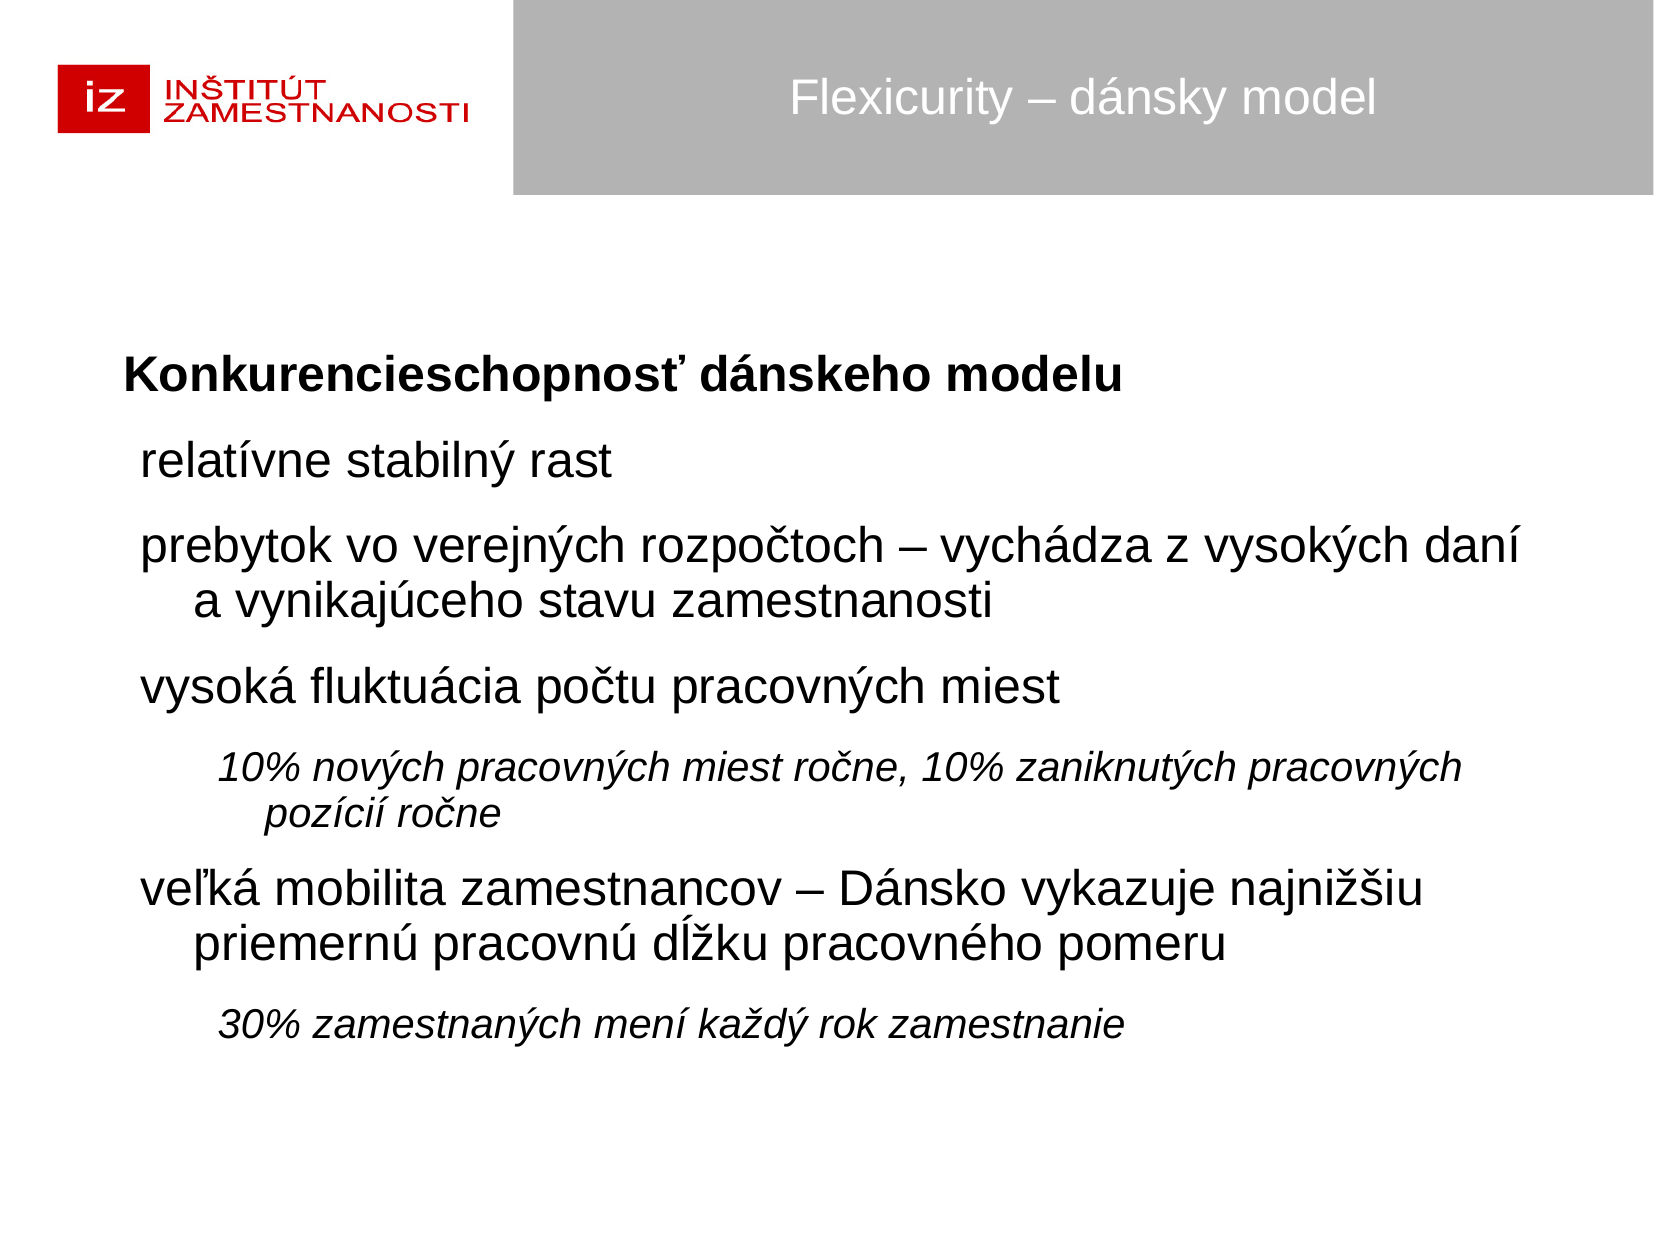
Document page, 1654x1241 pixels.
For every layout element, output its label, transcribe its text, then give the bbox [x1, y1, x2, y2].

text_box [0, 0, 1654, 196]
picture [6, 5, 513, 189]
text_box Flexicurity – dánsky model [513, 0, 1654, 195]
list Konkurencieschopnosť dánskeho modelu relatívne stabilný rast prebytok vo verejných rozpočtoch – vychádza z vysokých daní a vynikajúceho stavu zamestnanosti vysoká fluktuácia počtu pracovných miest 10% nových pracovných miest ročne, 10% zaniknutých pracovných pozícií ročne veľká mobilita zamestnancov – Dánsko vykazuje najnižšiu priemernú pracovnú dĺžku pracovného pomeru 30% zamestnaných mení každý rok zamestnanie [123, 346, 1536, 1214]
